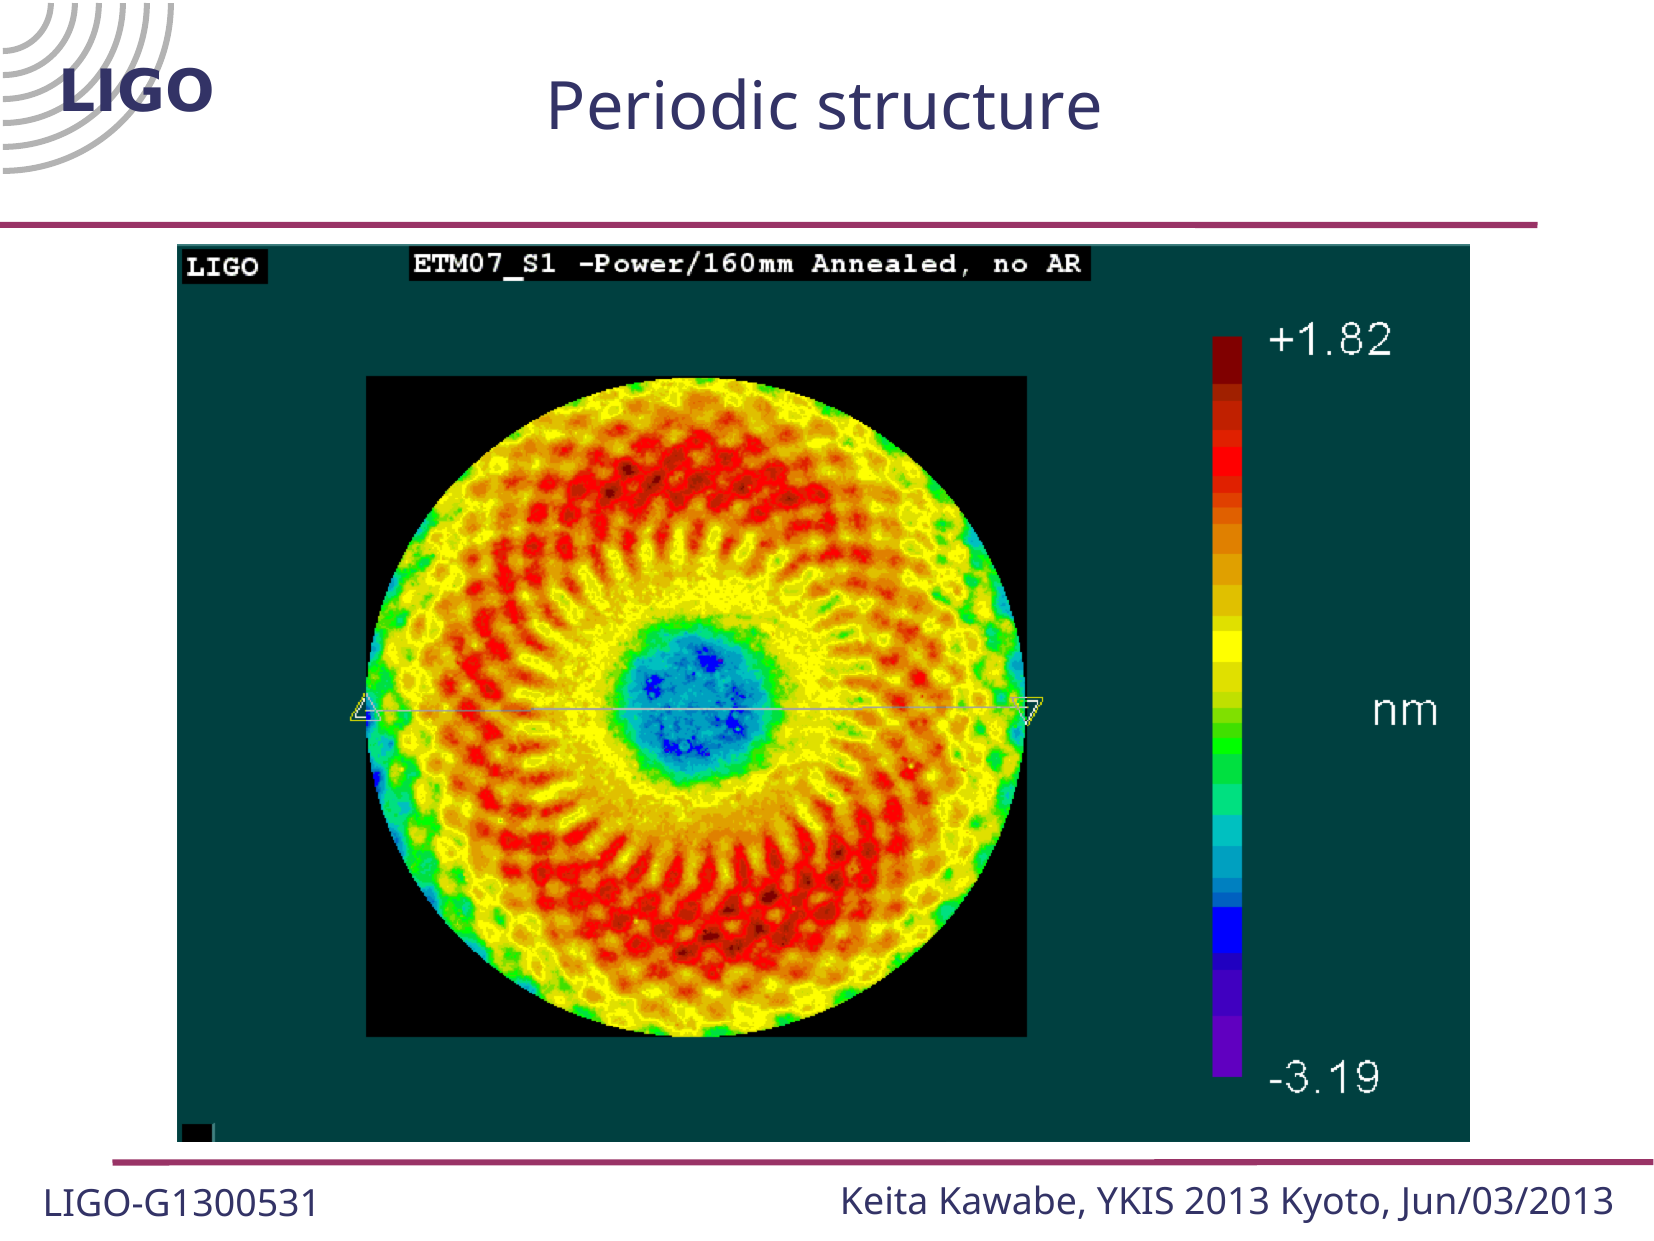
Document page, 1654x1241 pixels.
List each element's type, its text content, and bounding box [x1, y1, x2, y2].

title Periodic structure [187, 0, 1463, 208]
picture [177, 244, 1470, 1142]
